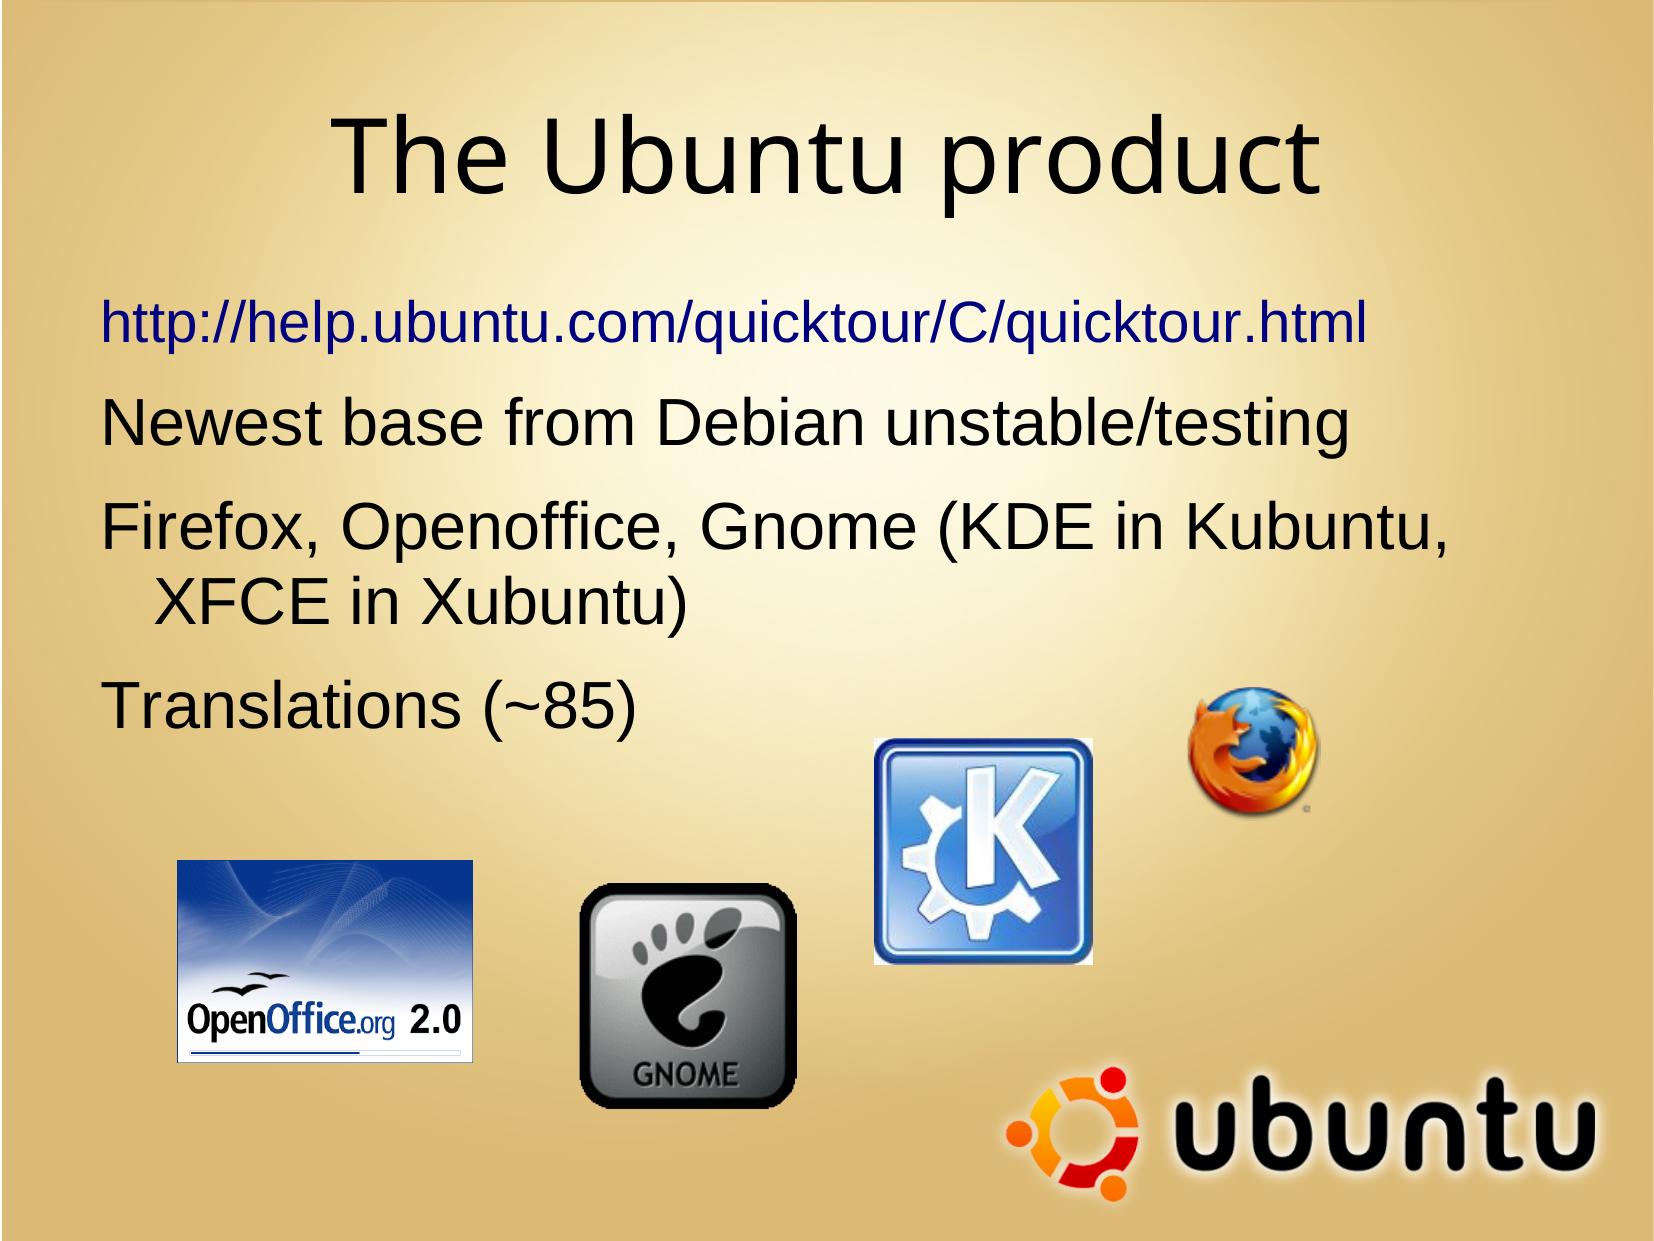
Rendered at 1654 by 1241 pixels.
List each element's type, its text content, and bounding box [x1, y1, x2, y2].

title The Ubuntu product [82, 49, 1571, 257]
picture [2, 0, 1654, 1241]
list http://help.ubuntu.com/quicktour/C/quicktour.html Newest base from Debian unstable/testing Firefox, Openoffice, Gnome (KDE in Kubuntu, XFCE in Xubuntu) Translations (~85) [82, 290, 1571, 1109]
